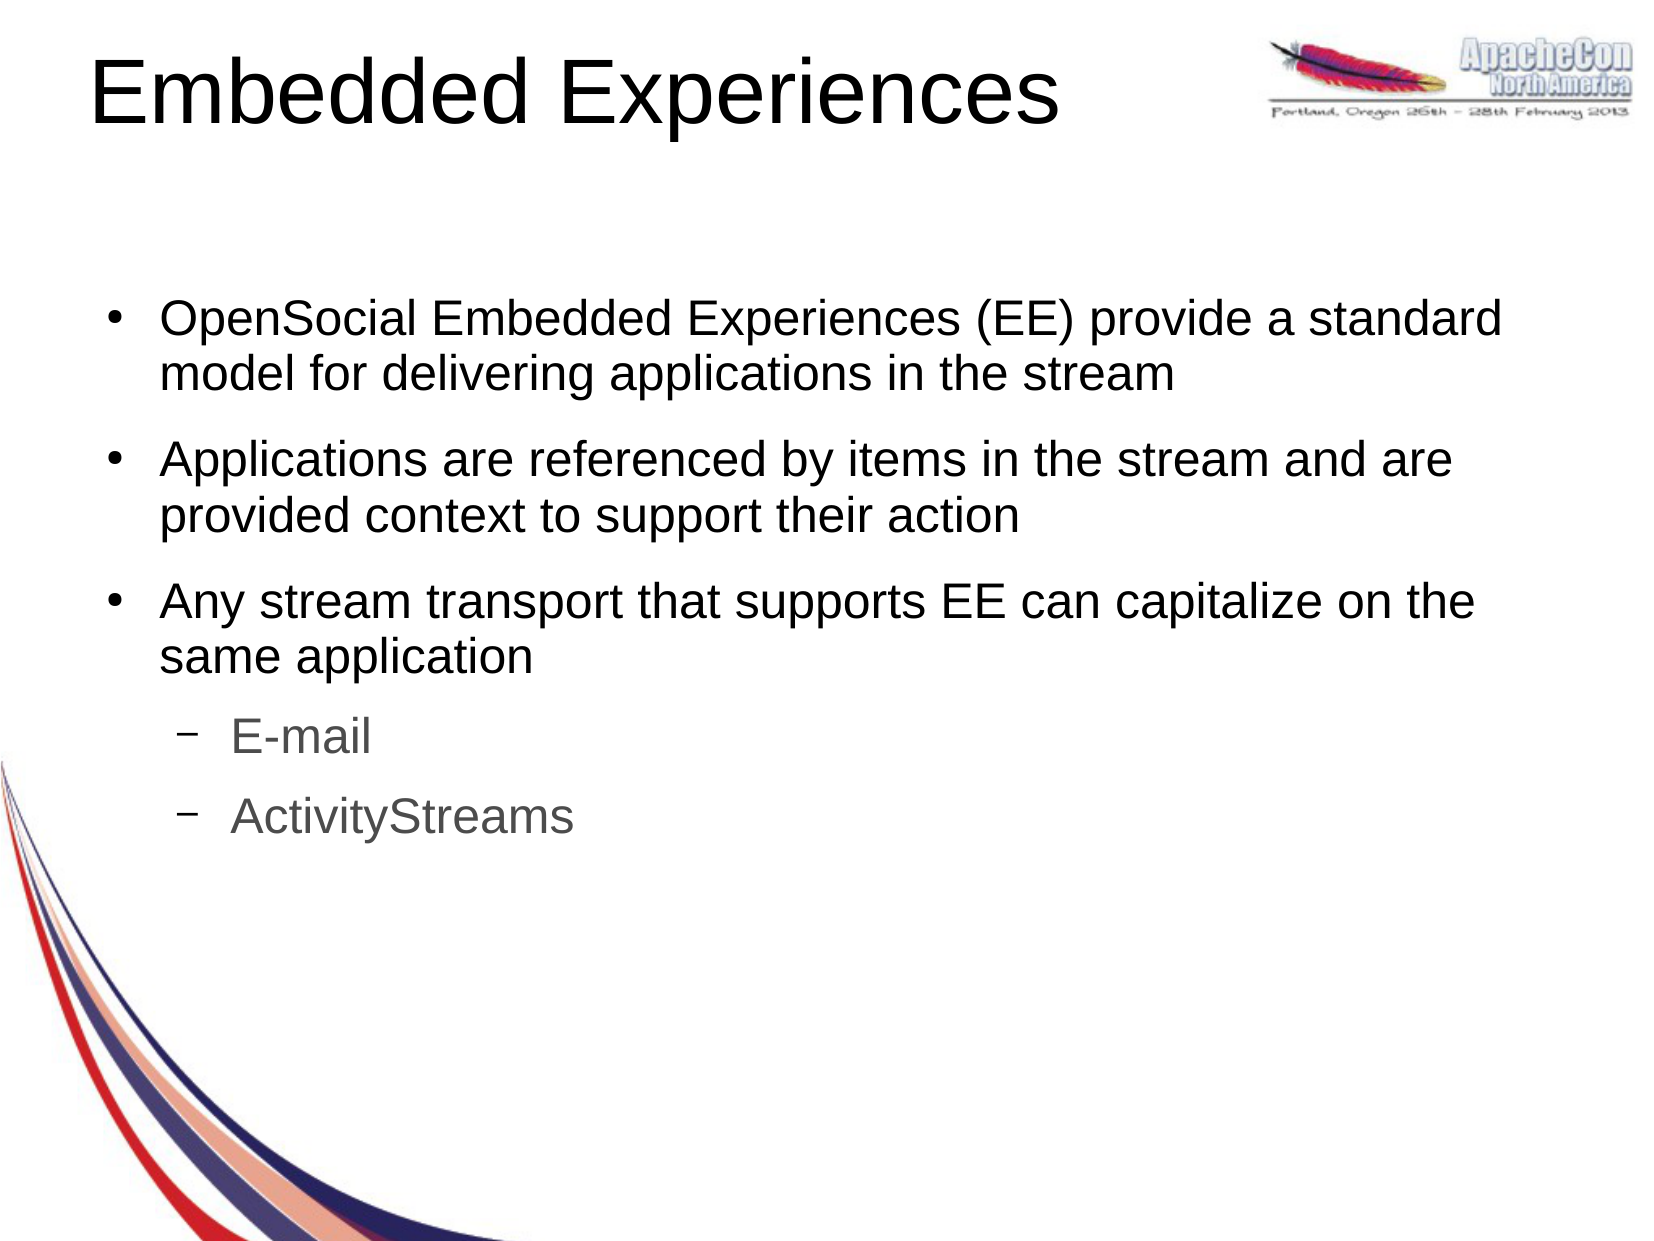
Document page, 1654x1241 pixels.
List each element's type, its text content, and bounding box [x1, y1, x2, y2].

title Embedded Experiences [88, 35, 1447, 148]
list OpenSocial Embedded Experiences (EE) provide a standard model for delivering applications in the stream Applications are referenced by items in the stream and are provided context to support their action Any stream transport that supports EE can capitalize on the same application E-mail ActivityStreams [88, 194, 1595, 1152]
picture [0, 0, 1654, 1241]
